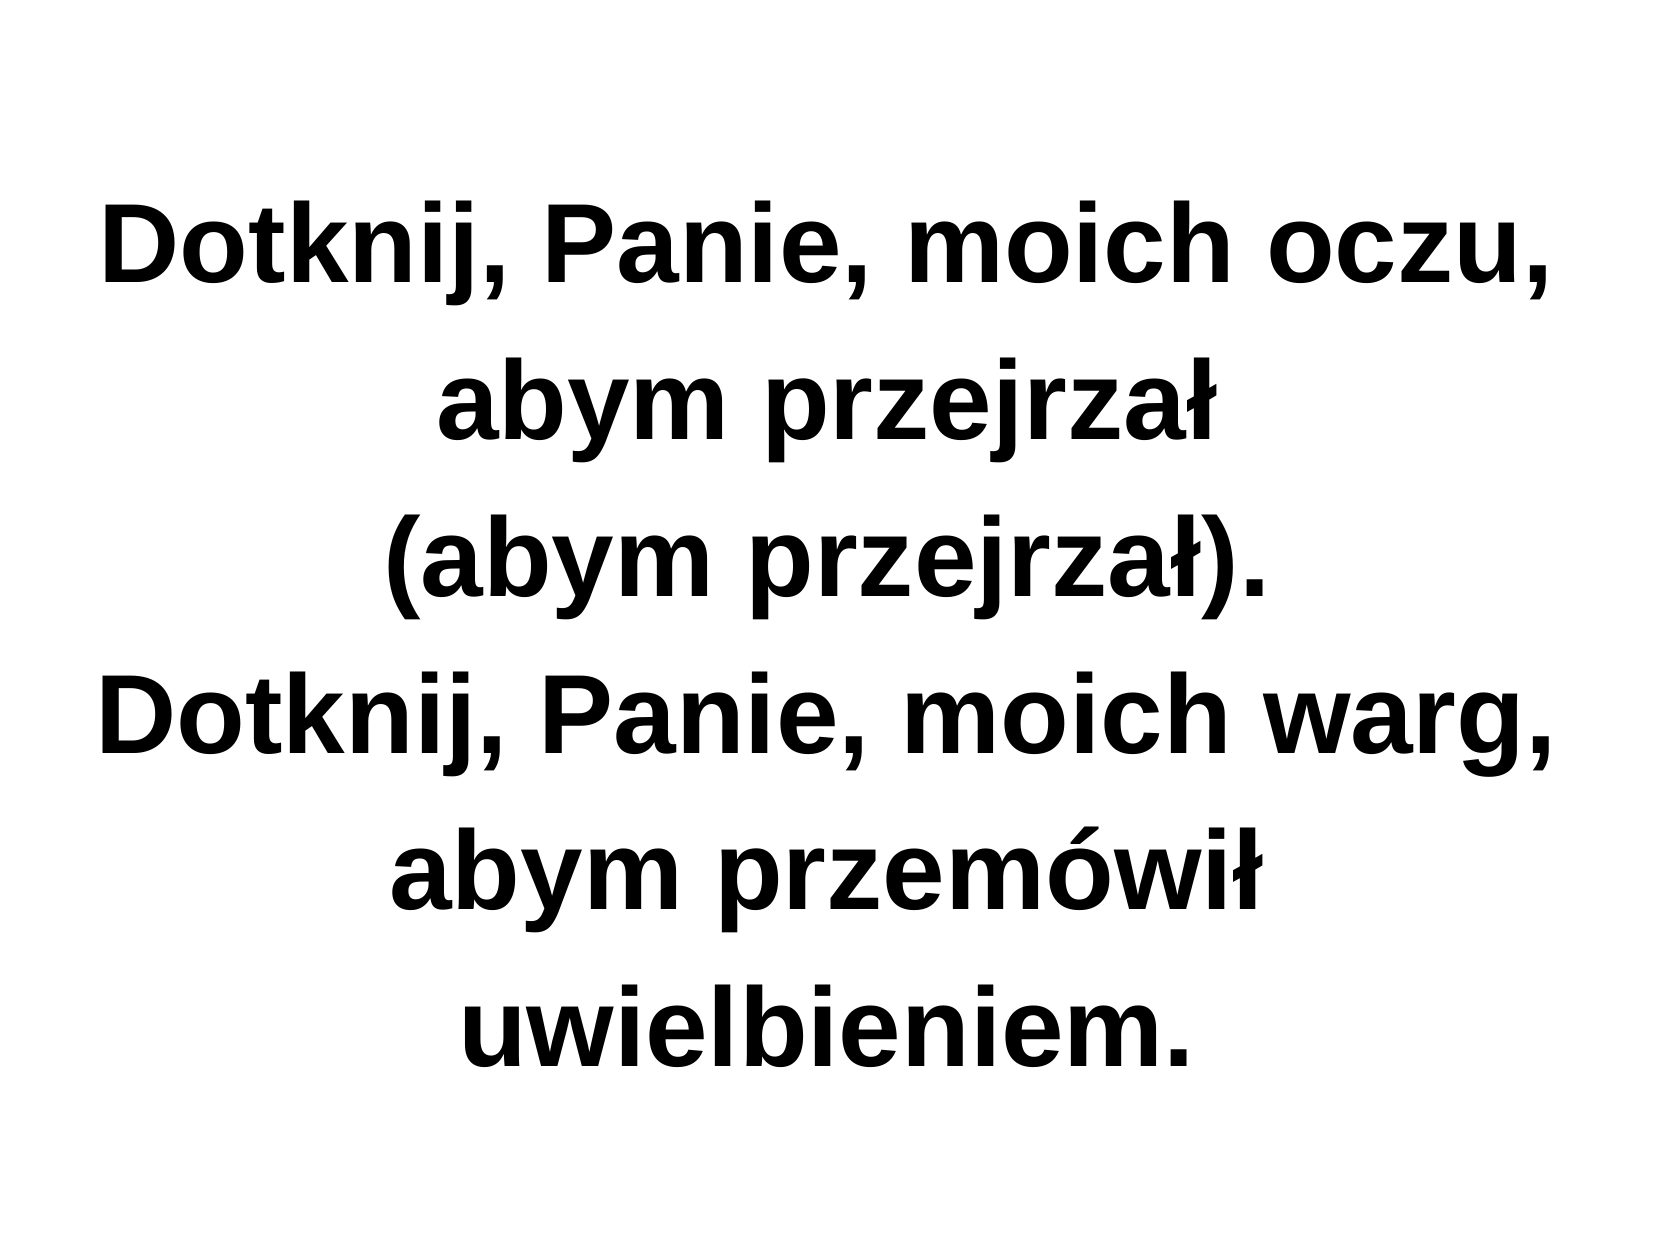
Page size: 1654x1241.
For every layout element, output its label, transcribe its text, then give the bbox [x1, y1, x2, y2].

subtitle Dotknij, Panie, moich oczu, abym przejrzał (abym przejrzał). Dotknij, Panie, moich warg, abym przemówił uwielbieniem. [0, 0, 1654, 1241]
